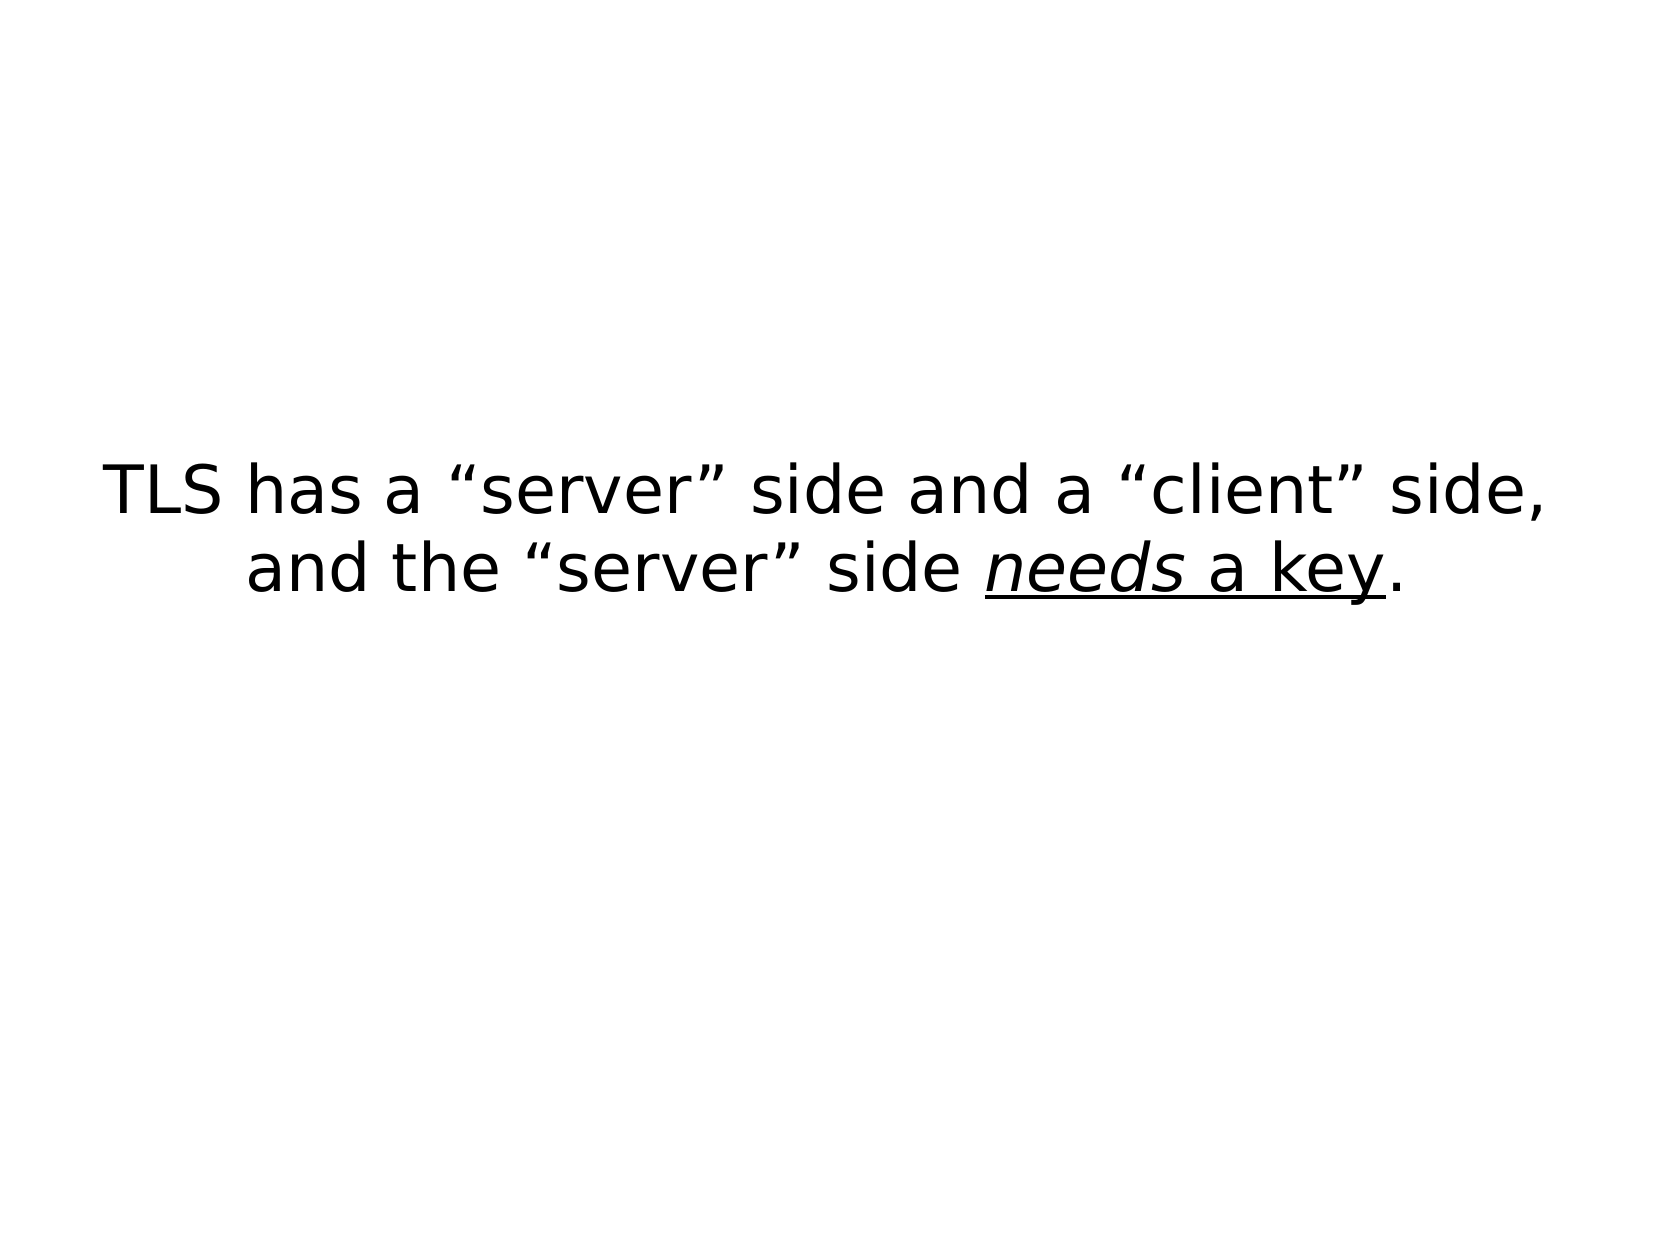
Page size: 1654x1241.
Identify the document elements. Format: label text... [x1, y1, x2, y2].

subtitle TLS has a “server” side and a “client” side, and the “server” side needs a key. [82, 49, 1571, 1010]
